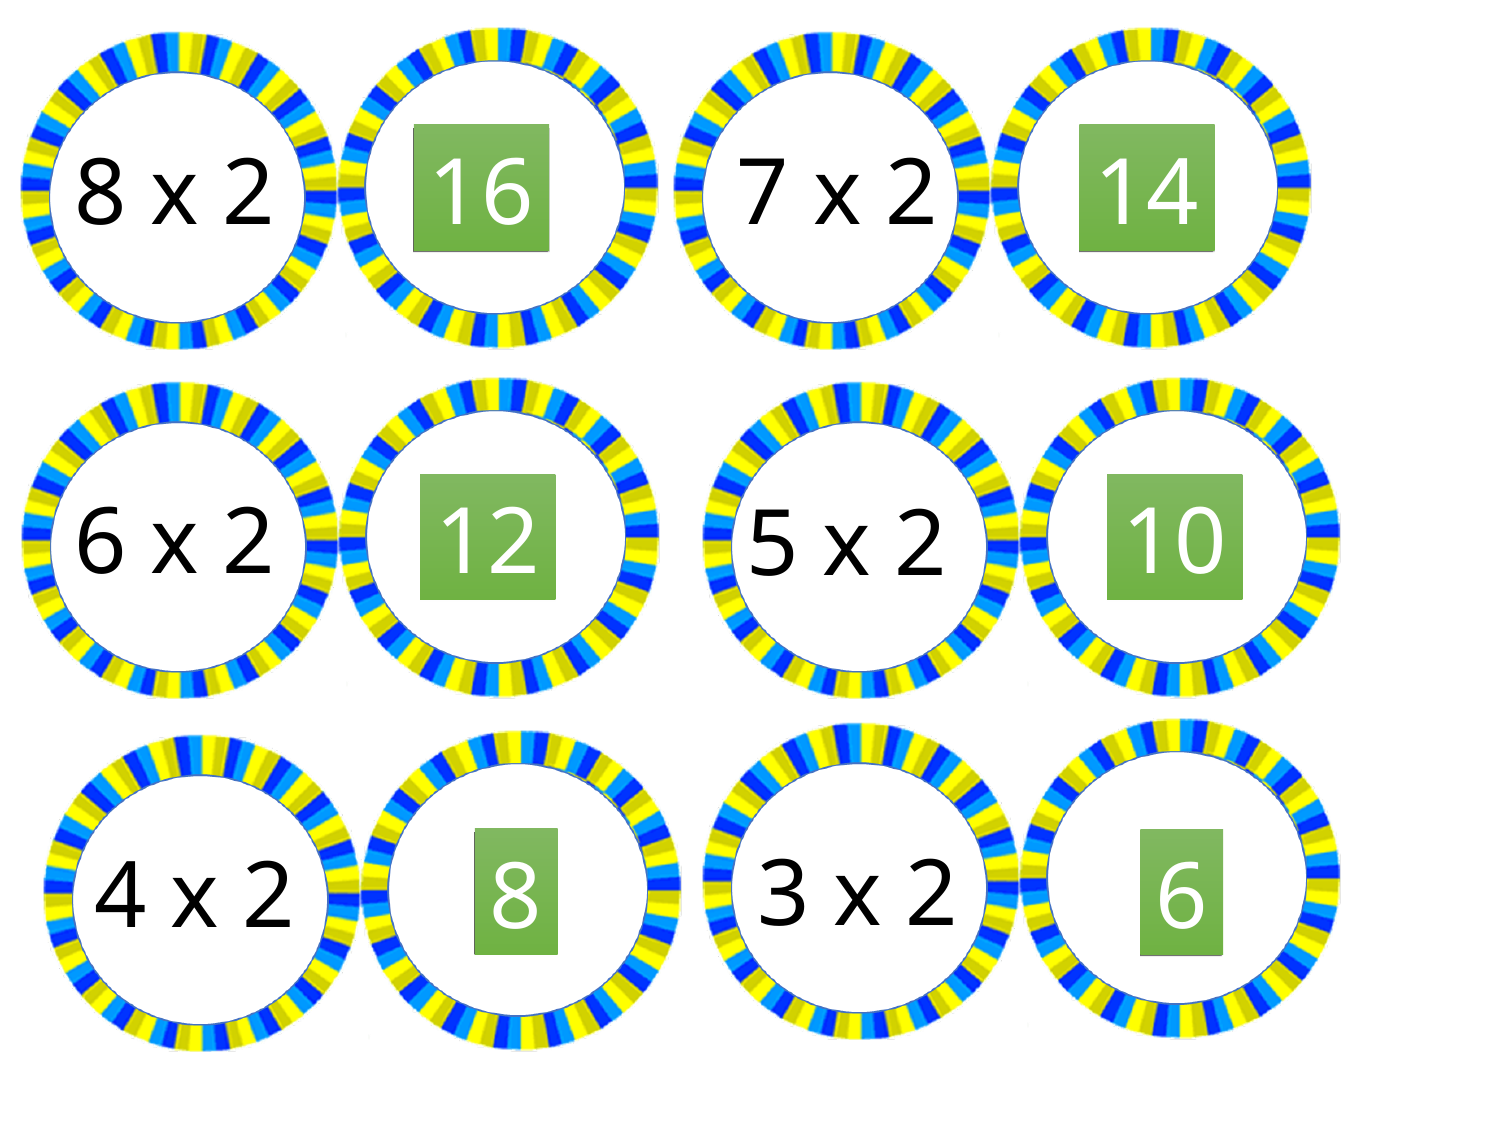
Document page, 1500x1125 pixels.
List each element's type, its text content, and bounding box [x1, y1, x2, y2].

text_box 8 [475, 829, 558, 954]
text_box 6 [1140, 830, 1223, 955]
text_box 5 x 2 [731, 476, 963, 601]
text_box 16 [414, 125, 549, 250]
text_box 4 x 2 [79, 828, 310, 953]
picture [20, 376, 660, 699]
picture [19, 26, 659, 350]
text_box 8 x 2 [59, 125, 291, 250]
picture [672, 26, 1312, 350]
text_box 12 [420, 474, 555, 599]
text_box 14 [1079, 125, 1215, 250]
text_box 3 x 2 [742, 826, 974, 951]
picture [701, 376, 1341, 699]
text_box 10 [1107, 474, 1242, 599]
text_box 7 x 2 [722, 125, 953, 250]
picture [42, 729, 682, 1052]
picture [701, 717, 1341, 1040]
text_box 6 x 2 [59, 474, 291, 599]
